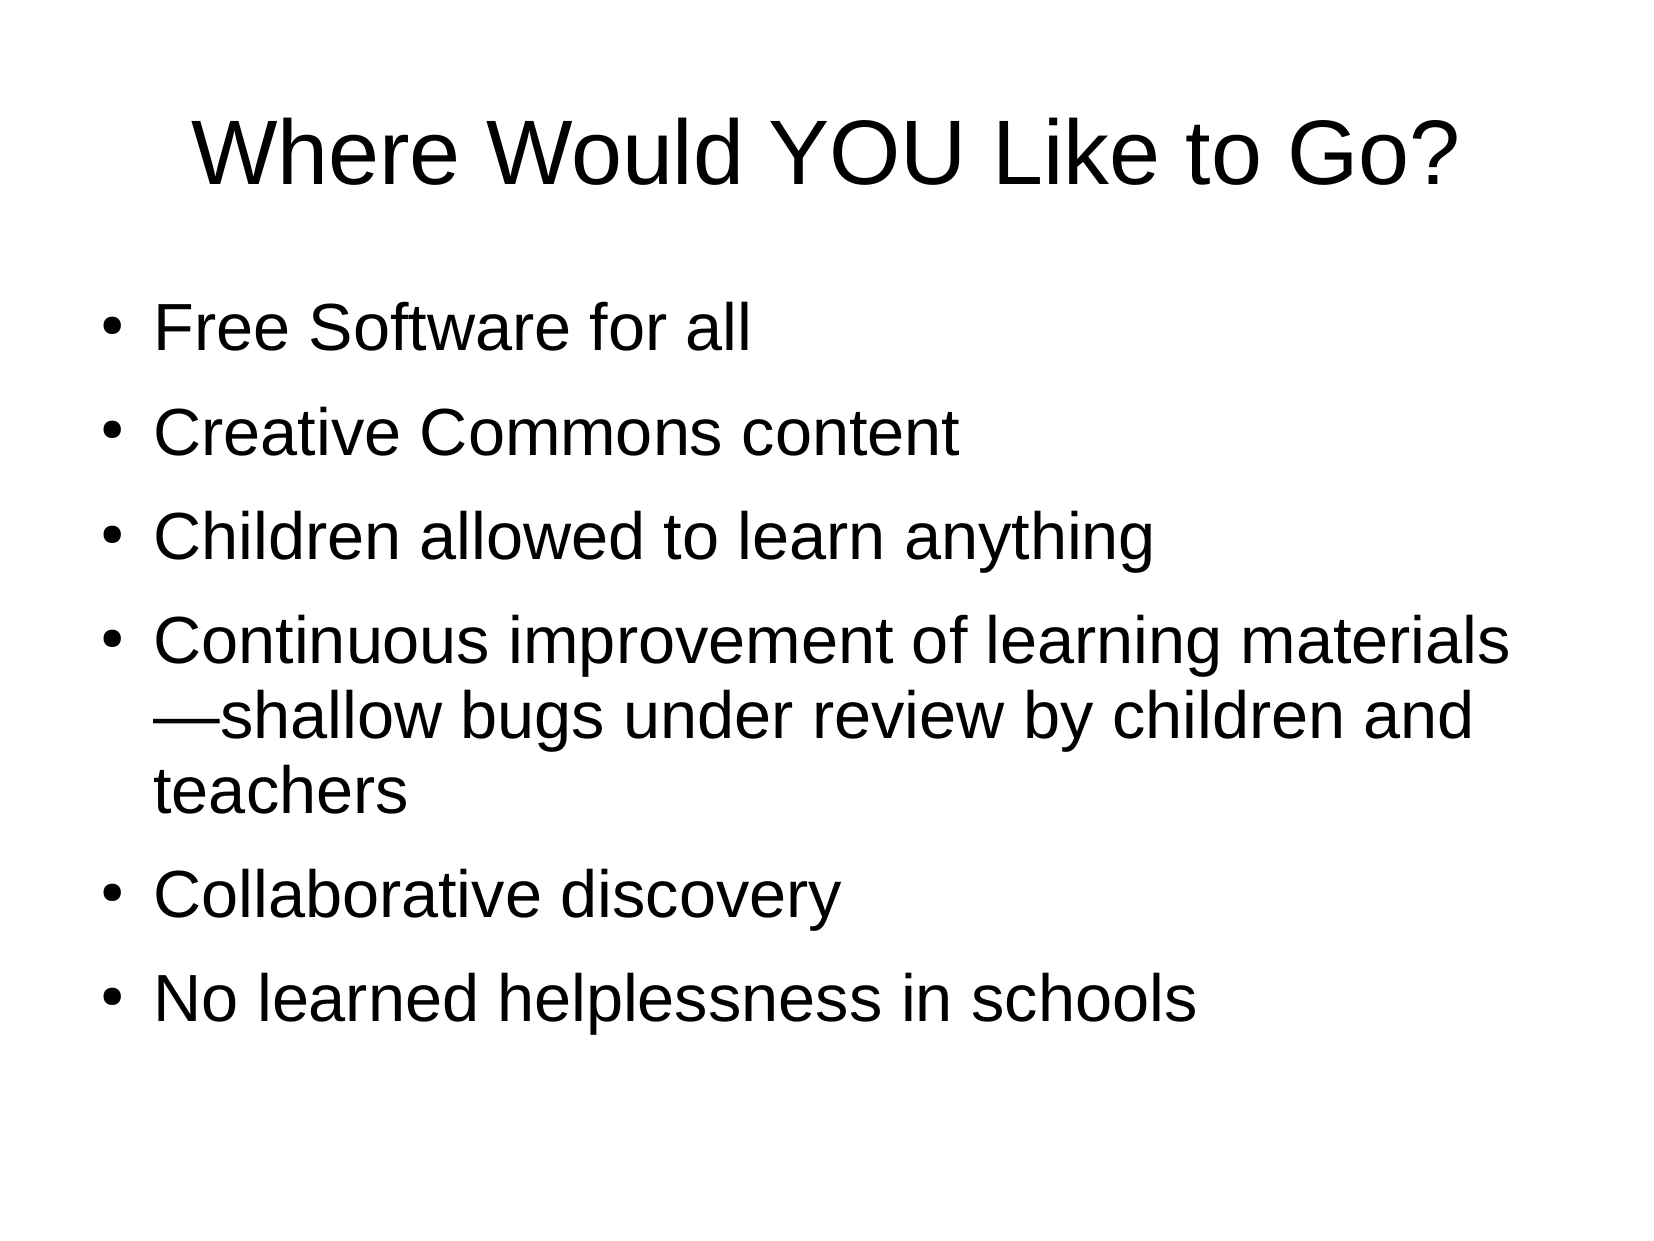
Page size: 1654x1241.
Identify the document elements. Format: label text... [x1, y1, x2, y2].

title Where Would YOU Like to Go? [82, 56, 1571, 250]
list Free Software for all Creative Commons content Children allowed to learn anything Continuous improvement of learning materials—shallow bugs under review by children and teachers Collaborative discovery No learned helplessness in schools [82, 290, 1571, 1094]
